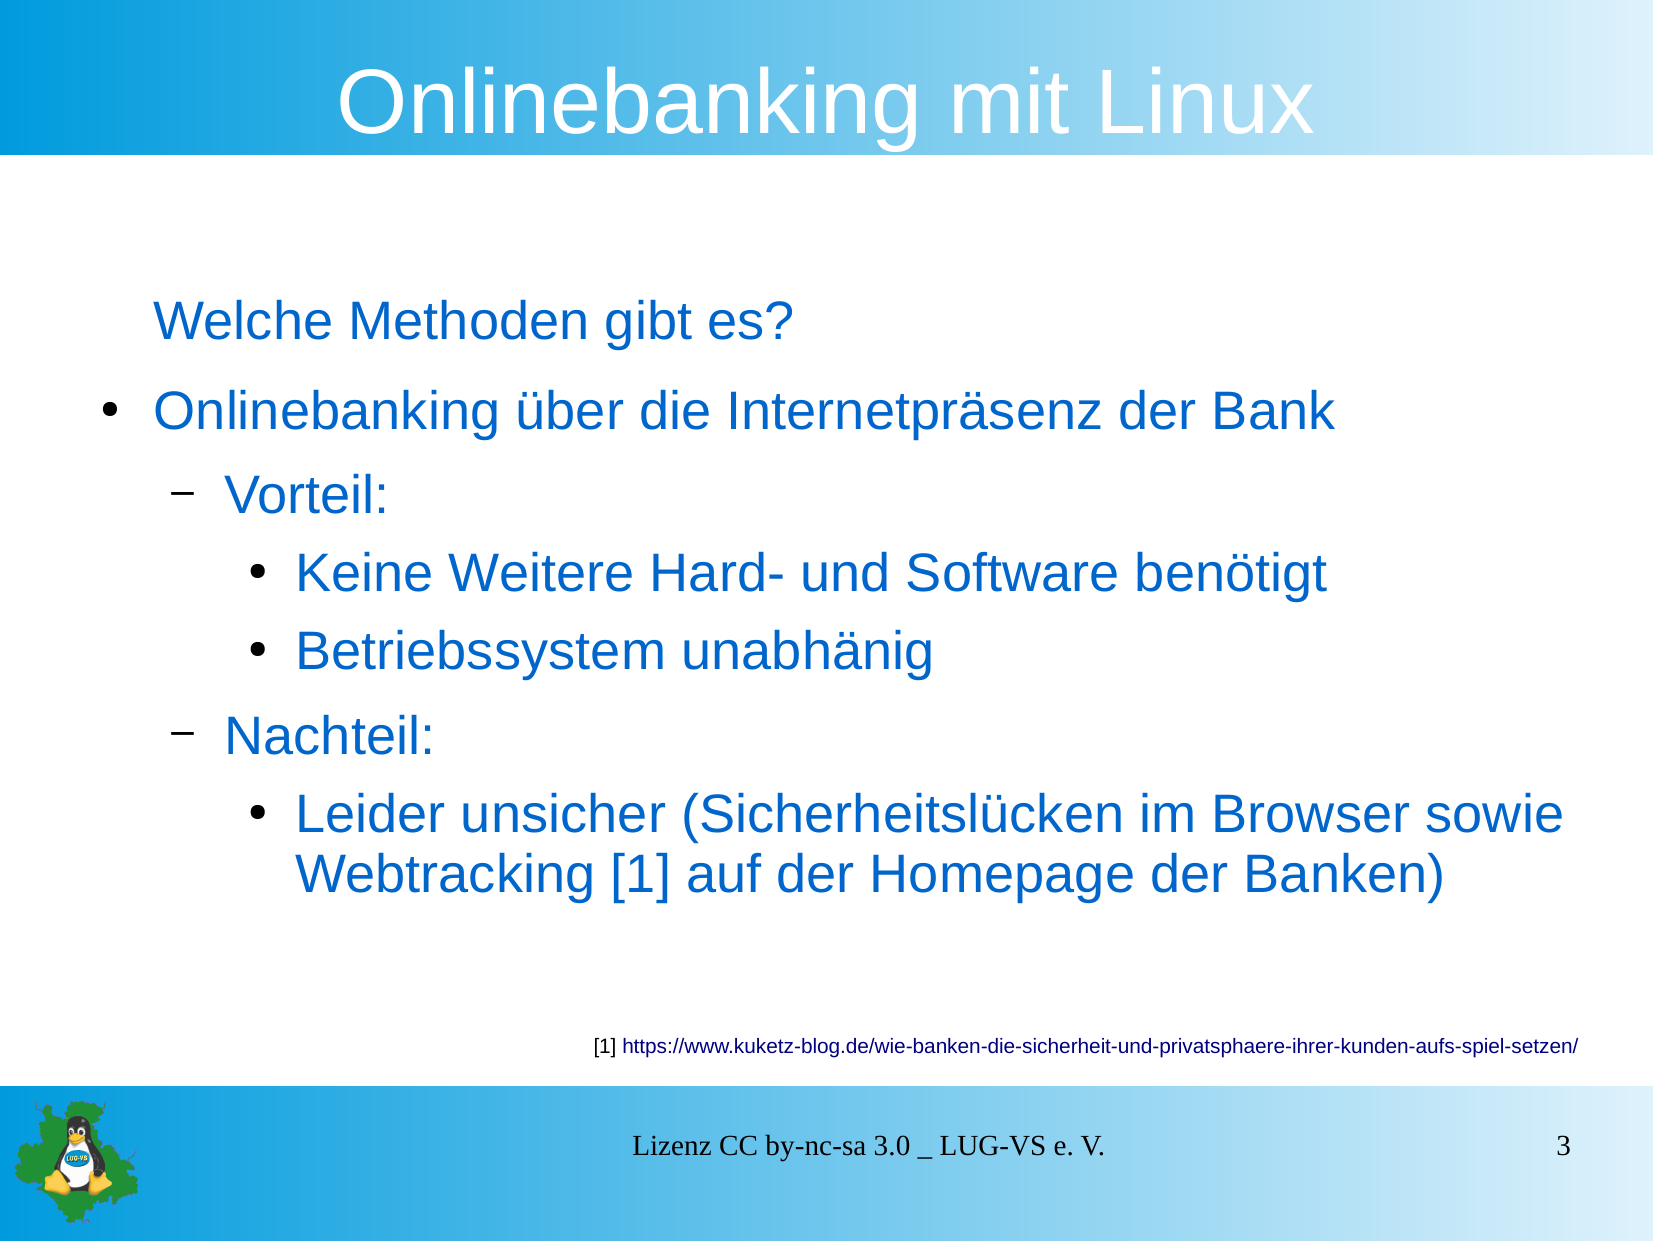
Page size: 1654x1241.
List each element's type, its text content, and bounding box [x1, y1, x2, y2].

picture [16, 1086, 142, 1241]
list Welche Methoden gibt es? Onlinebanking über die Internetpräsenz der Bank Vorteil: Keine Weitere Hard- und Software benötigt Betriebssystem unabhänig Nachteil: Leider unsicher (Sicherheitslücken im Browser sowie Webtracking [1] auf der Homepage der Banken) [82, 290, 1571, 1010]
title Onlinebanking mit Linux [82, 49, 1571, 155]
text_box [1] https://www.kuketz-blog.de/wie-banken-die-sicherheit-und-privatsphaere-ihrer-kunden-aufs-spiel-setzen/ [578, 1027, 1595, 1068]
